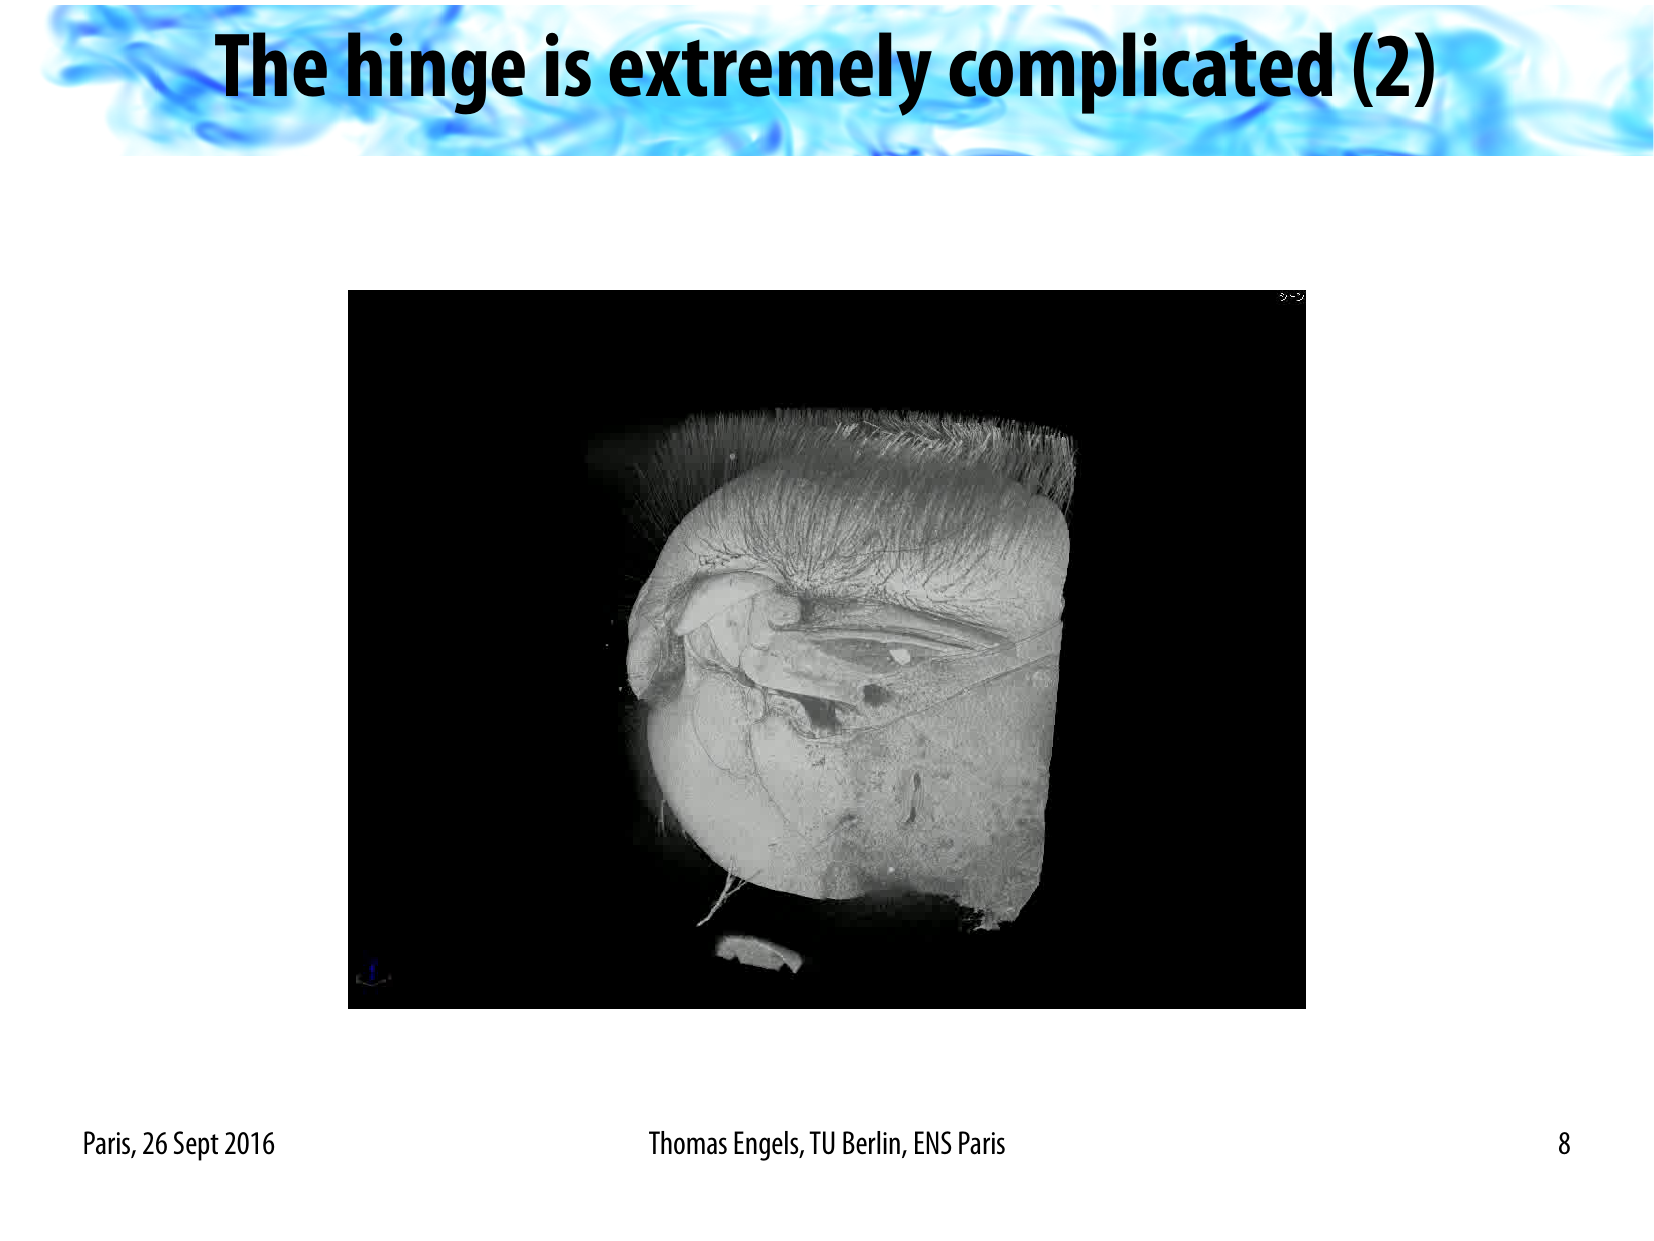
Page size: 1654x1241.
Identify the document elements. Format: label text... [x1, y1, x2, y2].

text_box [347, 290, 1307, 1010]
picture [15, 5, 1654, 156]
title The hinge is extremely complicated (2) [82, 0, 1571, 151]
